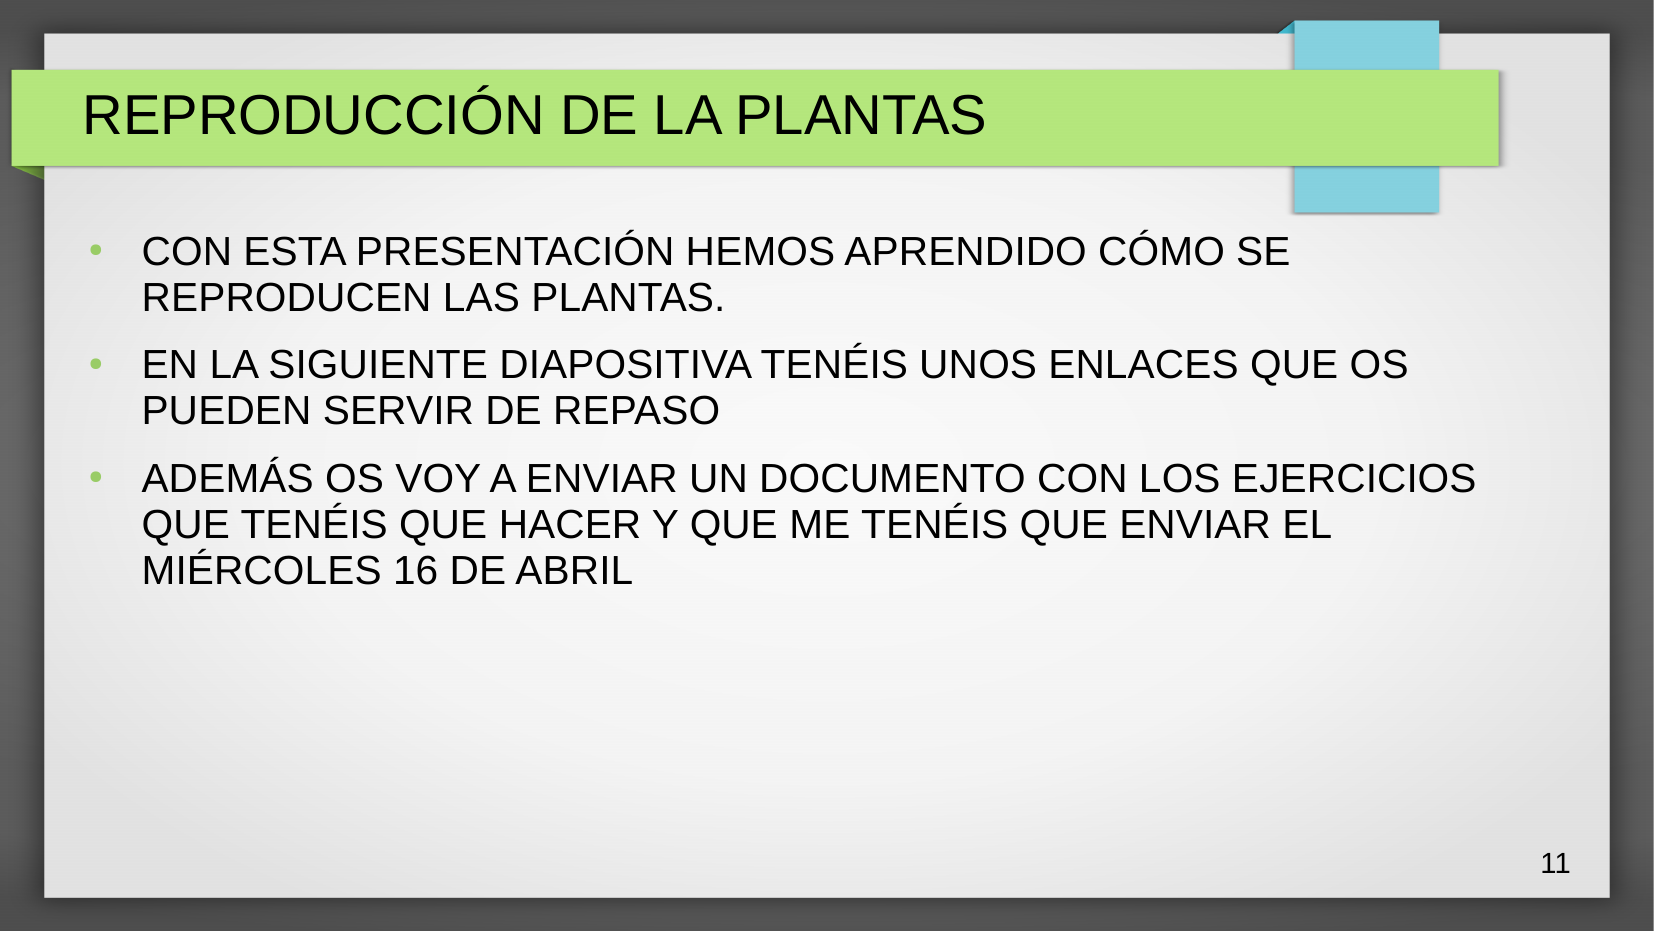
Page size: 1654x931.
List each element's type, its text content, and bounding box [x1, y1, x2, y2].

title REPRODUCCIÓN DE LA PLANTAS [82, 70, 1264, 160]
picture [0, 0, 1654, 931]
list CON ESTA PRESENTACIÓN HEMOS APRENDIDO CÓMO SE REPRODUCEN LAS PLANTAS. EN LA SIGUIENTE DIAPOSITIVA TENÉIS UNOS ENLACES QUE OS PUEDEN SERVIR DE REPASO ADEMÁS OS VOY A ENVIAR UN DOCUMENTO CON LOS EJERCICIOS QUE TENÉIS QUE HACER Y QUE ME TENÉIS QUE ENVIAR EL MIÉRCOLES 16 DE ABRIL [70, 228, 1560, 768]
